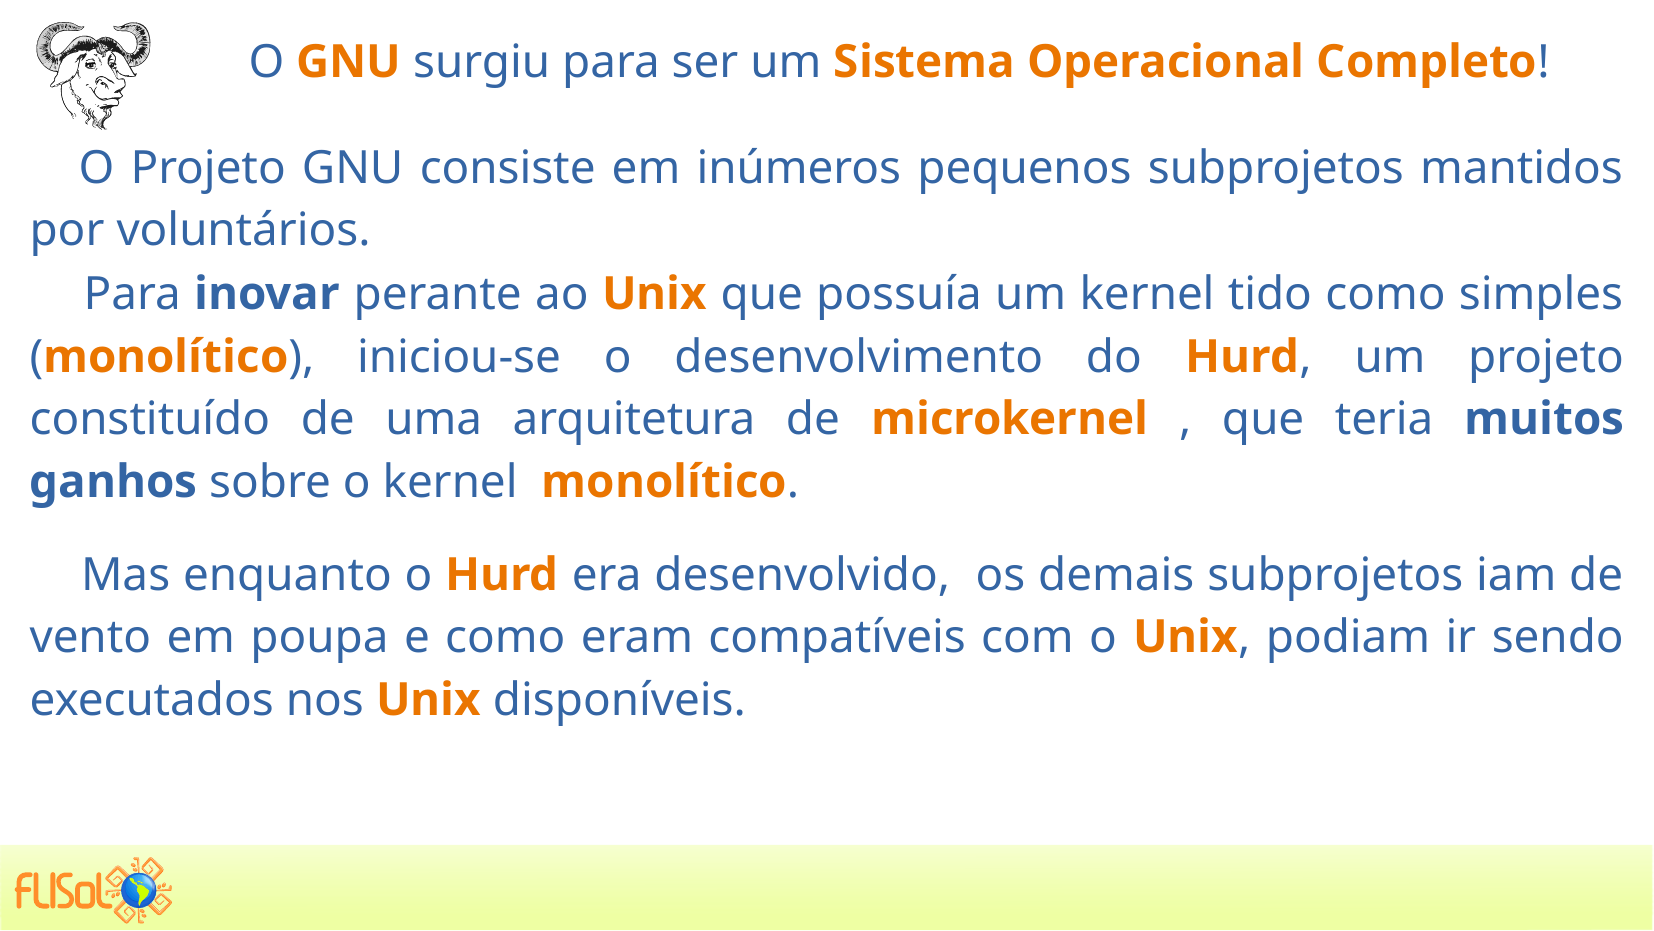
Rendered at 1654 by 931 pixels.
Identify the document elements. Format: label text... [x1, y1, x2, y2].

text_box O Projeto GNU consiste em inúmeros pequenos subprojetos mantidos por voluntários. [29, 145, 1625, 249]
text_box Para inovar perante ao Unix que possuía um kernel tido como simples (monolítico), iniciou-se o desenvolvimento do Hurd, um projeto constituído de uma arquitetura de microkernel , que teria muitos ganhos sobre o kernel monolítico. [29, 282, 1625, 489]
text_box O GNU surgiu para ser um Sistema Operacional Completo! [200, 34, 1654, 86]
text_box Mas enquanto o Hurd era desenvolvido, os demais subprojetos iam de vento em poupa e como eram compatíveis com o Unix, podiam ir sendo executados nos Unix disponíveis. [29, 557, 1625, 713]
text_box [0, 844, 1654, 931]
picture [29, 12, 165, 145]
